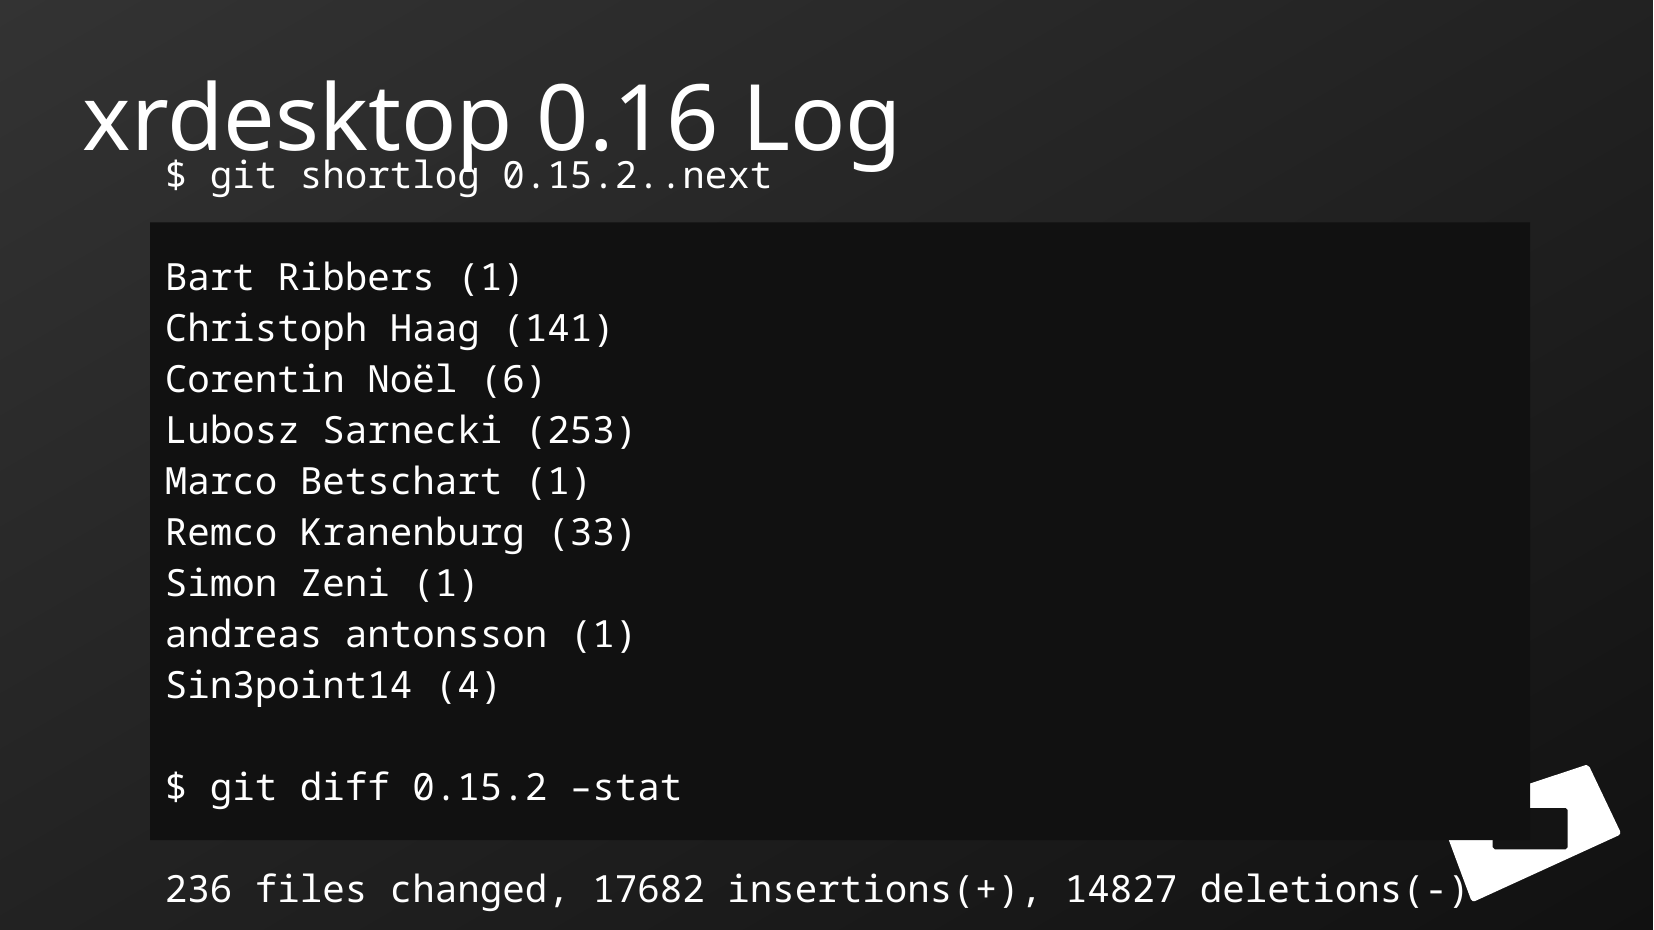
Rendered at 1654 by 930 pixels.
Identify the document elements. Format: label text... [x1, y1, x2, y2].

title xrdesktop 0.16 Log [82, 37, 1571, 193]
text_box $ git shortlog 0.15.2..next Bart Ribbers (1) Christoph Haag (141) Corentin Noël (6) Lubosz Sarnecki (253) Marco Betschart (1) Remco Kranenburg (33) Simon Zeni (1) andreas antonsson (1) Sin3point14 (4) $ git diff 0.15.2 –stat 236 files changed, 17682 insertions(+), 14827 deletions(-) [150, 222, 1531, 841]
picture [1440, 765, 1621, 902]
